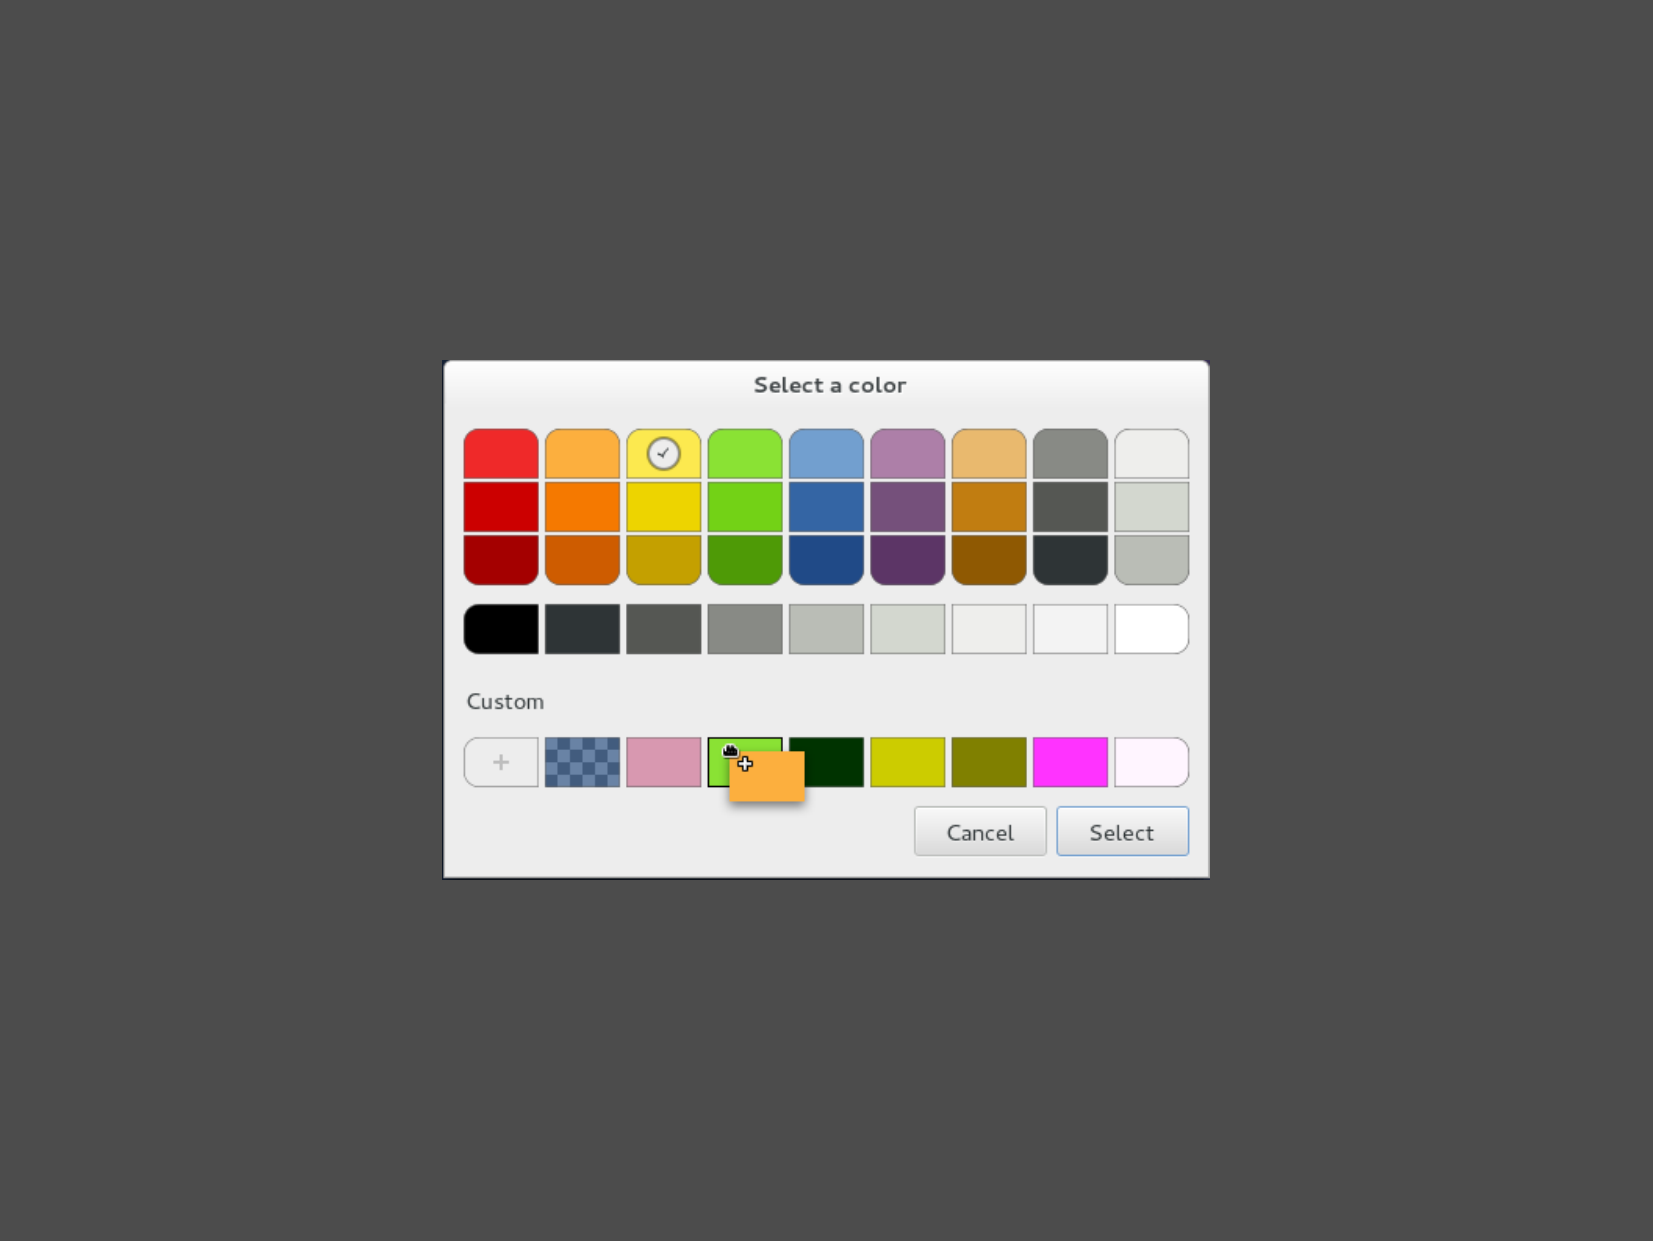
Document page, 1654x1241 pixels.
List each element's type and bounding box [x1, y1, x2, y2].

picture [442, 360, 1210, 880]
